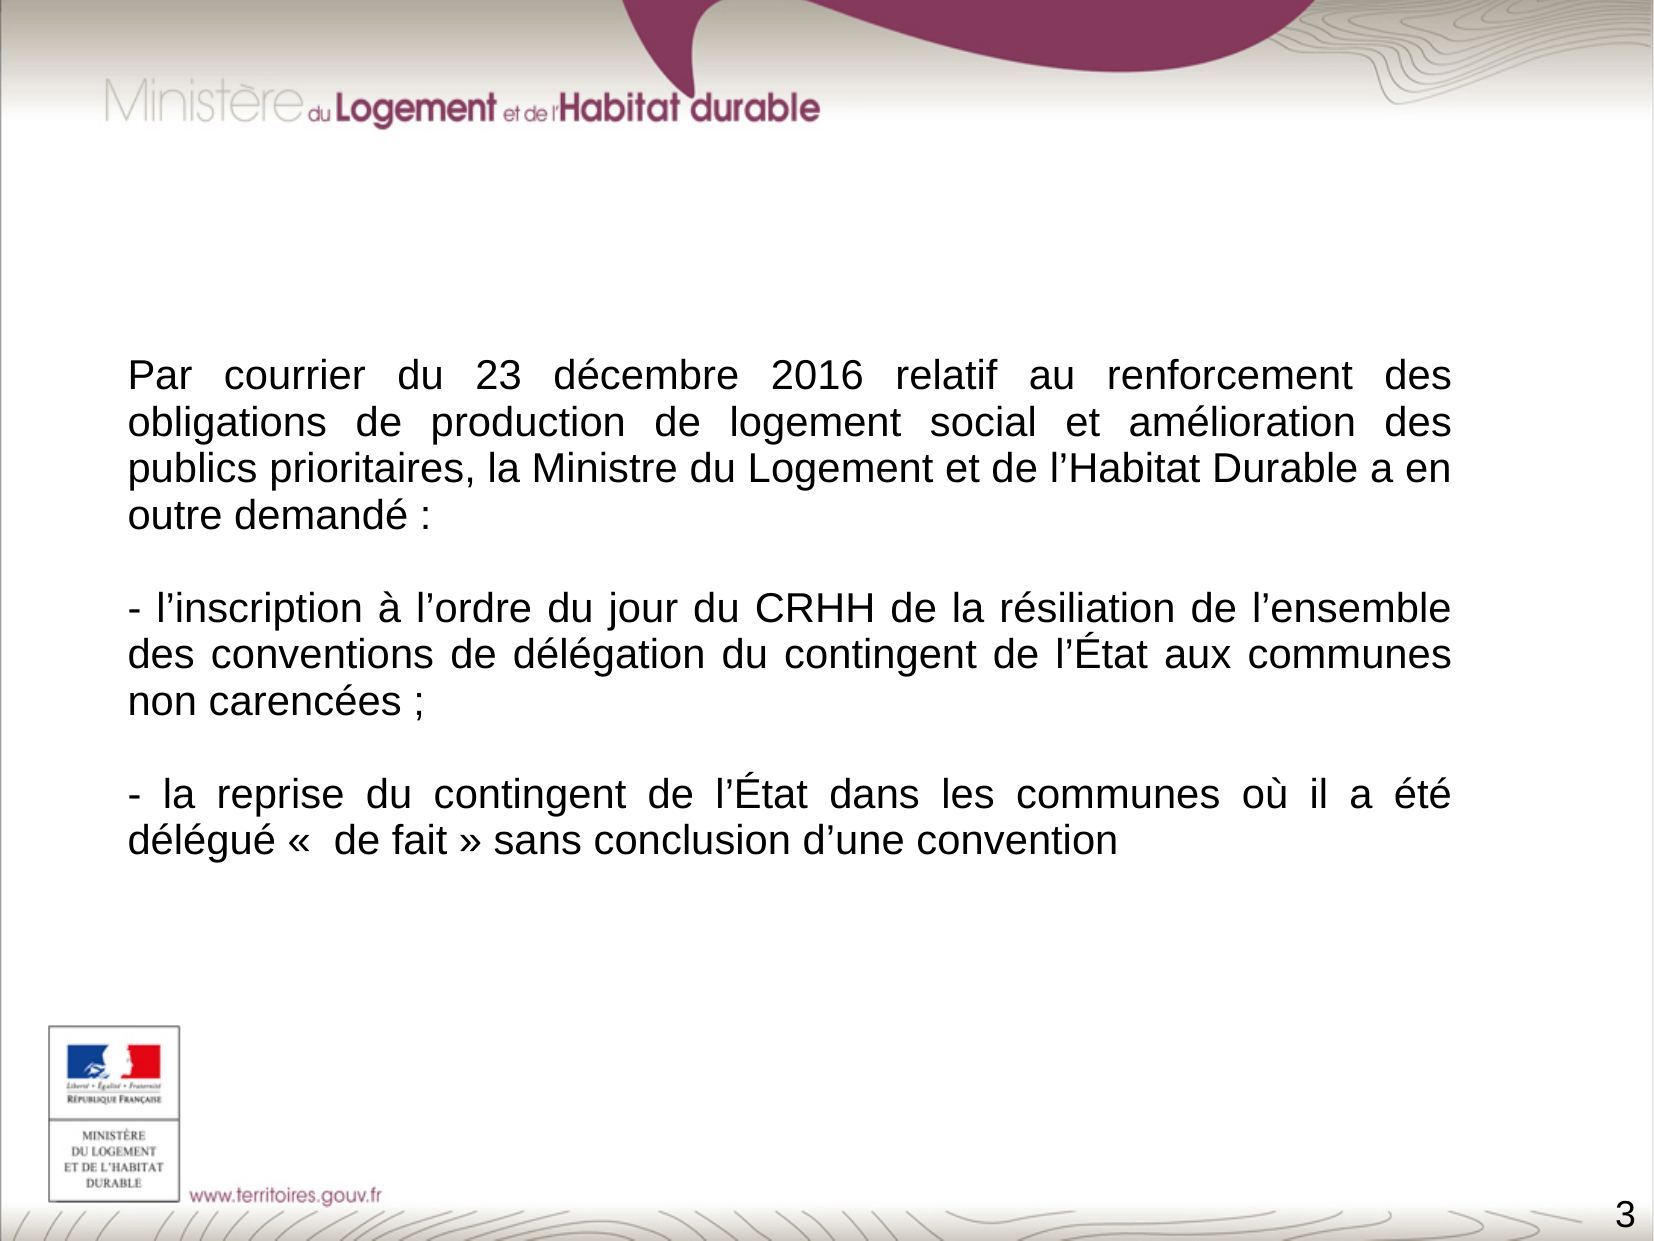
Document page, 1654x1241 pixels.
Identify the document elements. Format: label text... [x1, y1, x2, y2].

title [82, 0, 1567, 304]
picture [0, 0, 1654, 1241]
subtitle Par courrier du 23 décembre 2016 relatif au renforcement des obligations de production de logement social et amélioration des publics prioritaires, la Ministre du Logement et de l’Habitat Durable a en outre demandé : - l’inscription à l’ordre du jour du CRHH de la résiliation de l’ensemble des conventions de délégation du contingent de l’État aux communes non carencées ; - la reprise du contingent de l’État dans les communes où il a été délégué « de fait » sans conclusion d’une convention [127, 212, 1453, 1004]
